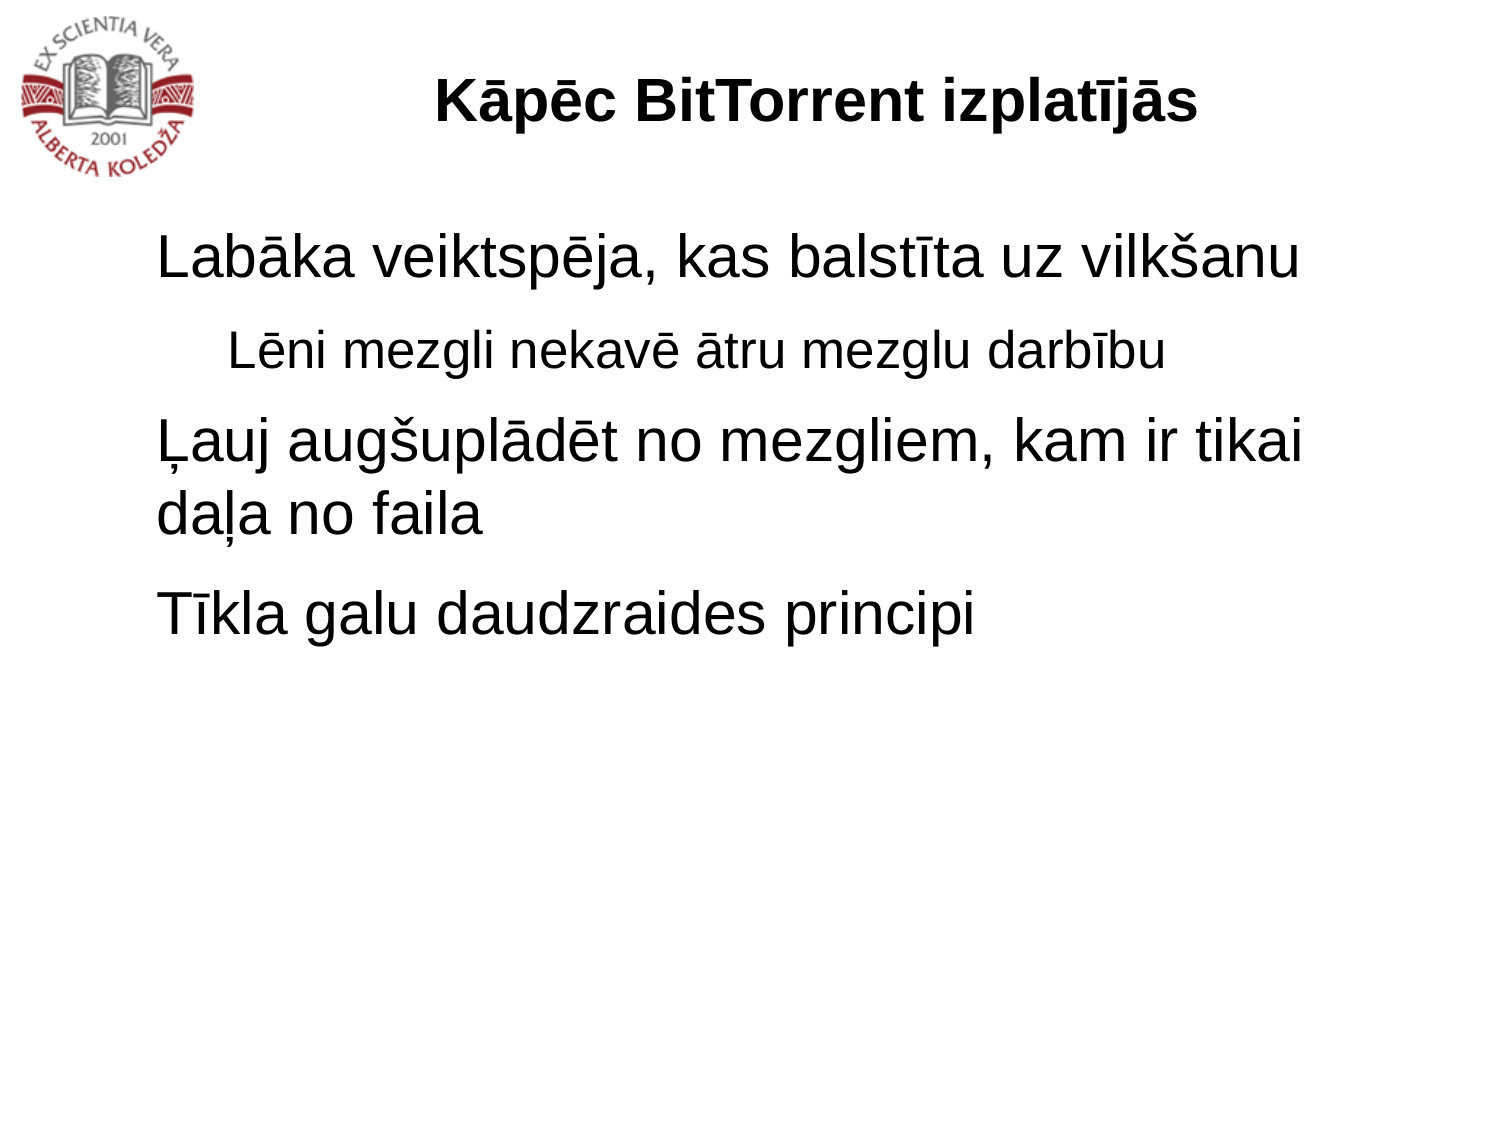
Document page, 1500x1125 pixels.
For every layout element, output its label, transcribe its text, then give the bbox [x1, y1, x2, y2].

title Kāpēc BitTorrent izplatījās [187, 44, 1425, 150]
picture [21, 16, 194, 177]
list Labāka veiktspēja, kas balstīta uz vilkšanu Lēni mezgli nekavē ātru mezglu darbību Ļauj augšuplādēt no mezgliem, kam ir tikai daļa no faila Tīkla galu daudzraides principi [85, 216, 1436, 1035]
